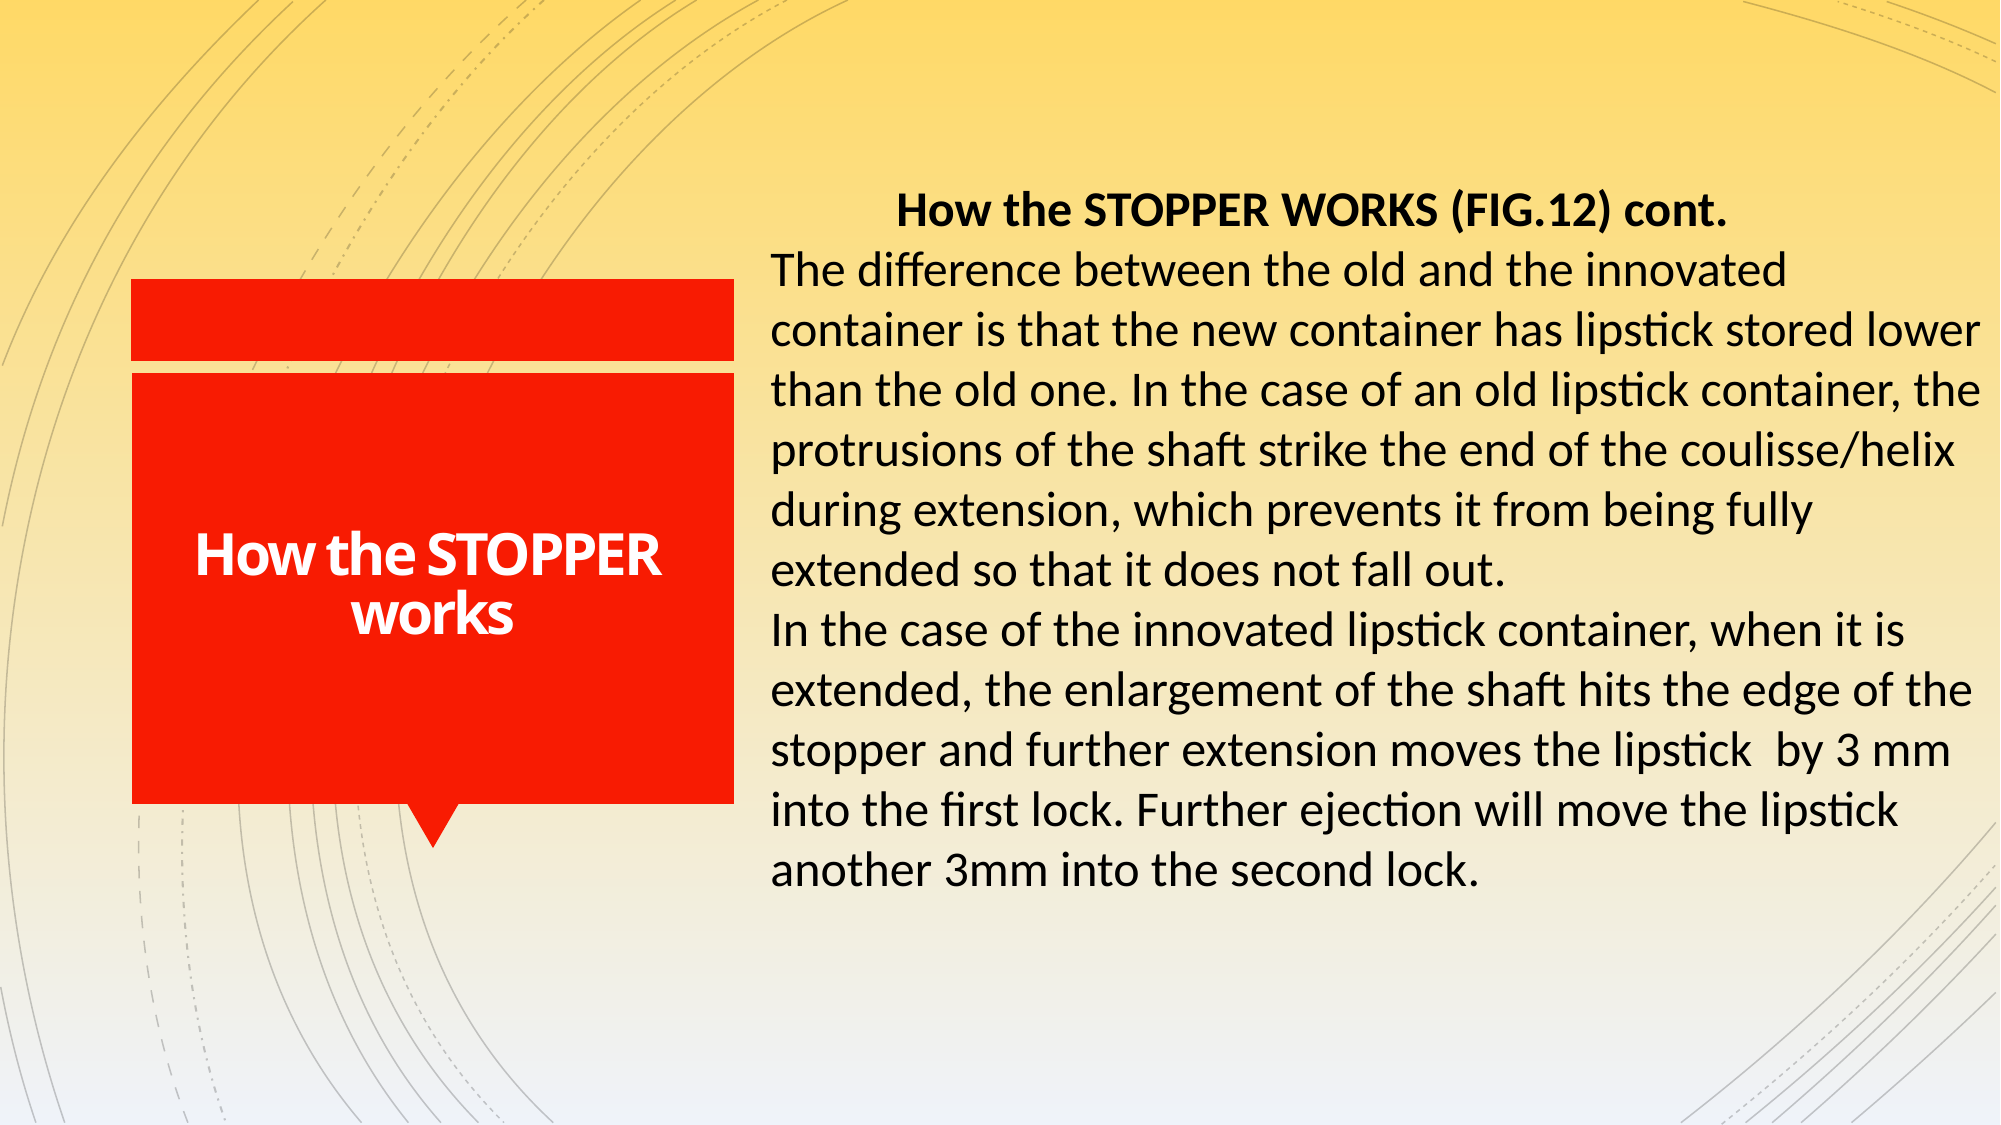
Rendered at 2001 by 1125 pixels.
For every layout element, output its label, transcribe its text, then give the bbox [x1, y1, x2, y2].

title How the STOPPER works [145, 385, 721, 789]
text_box How the STOPPER WORKS (FIG.12) cont. The difference between the old and the innovated container is that the new container has lipstick stored lower than the old one. In the case of an old lipstick container, the protrusions of the shaft strike the end of the coulisse/helix during extension, which prevents it from being fully extended so that it does not fall out. In the case of the innovated lipstick container, when it is extended, the enlargement of the shaft hits the edge of the stopper and further extension moves the lipstick by 3 mm into the first lock. Further ejection will move the lipstick another 3mm into the second lock. [755, 168, 2000, 957]
